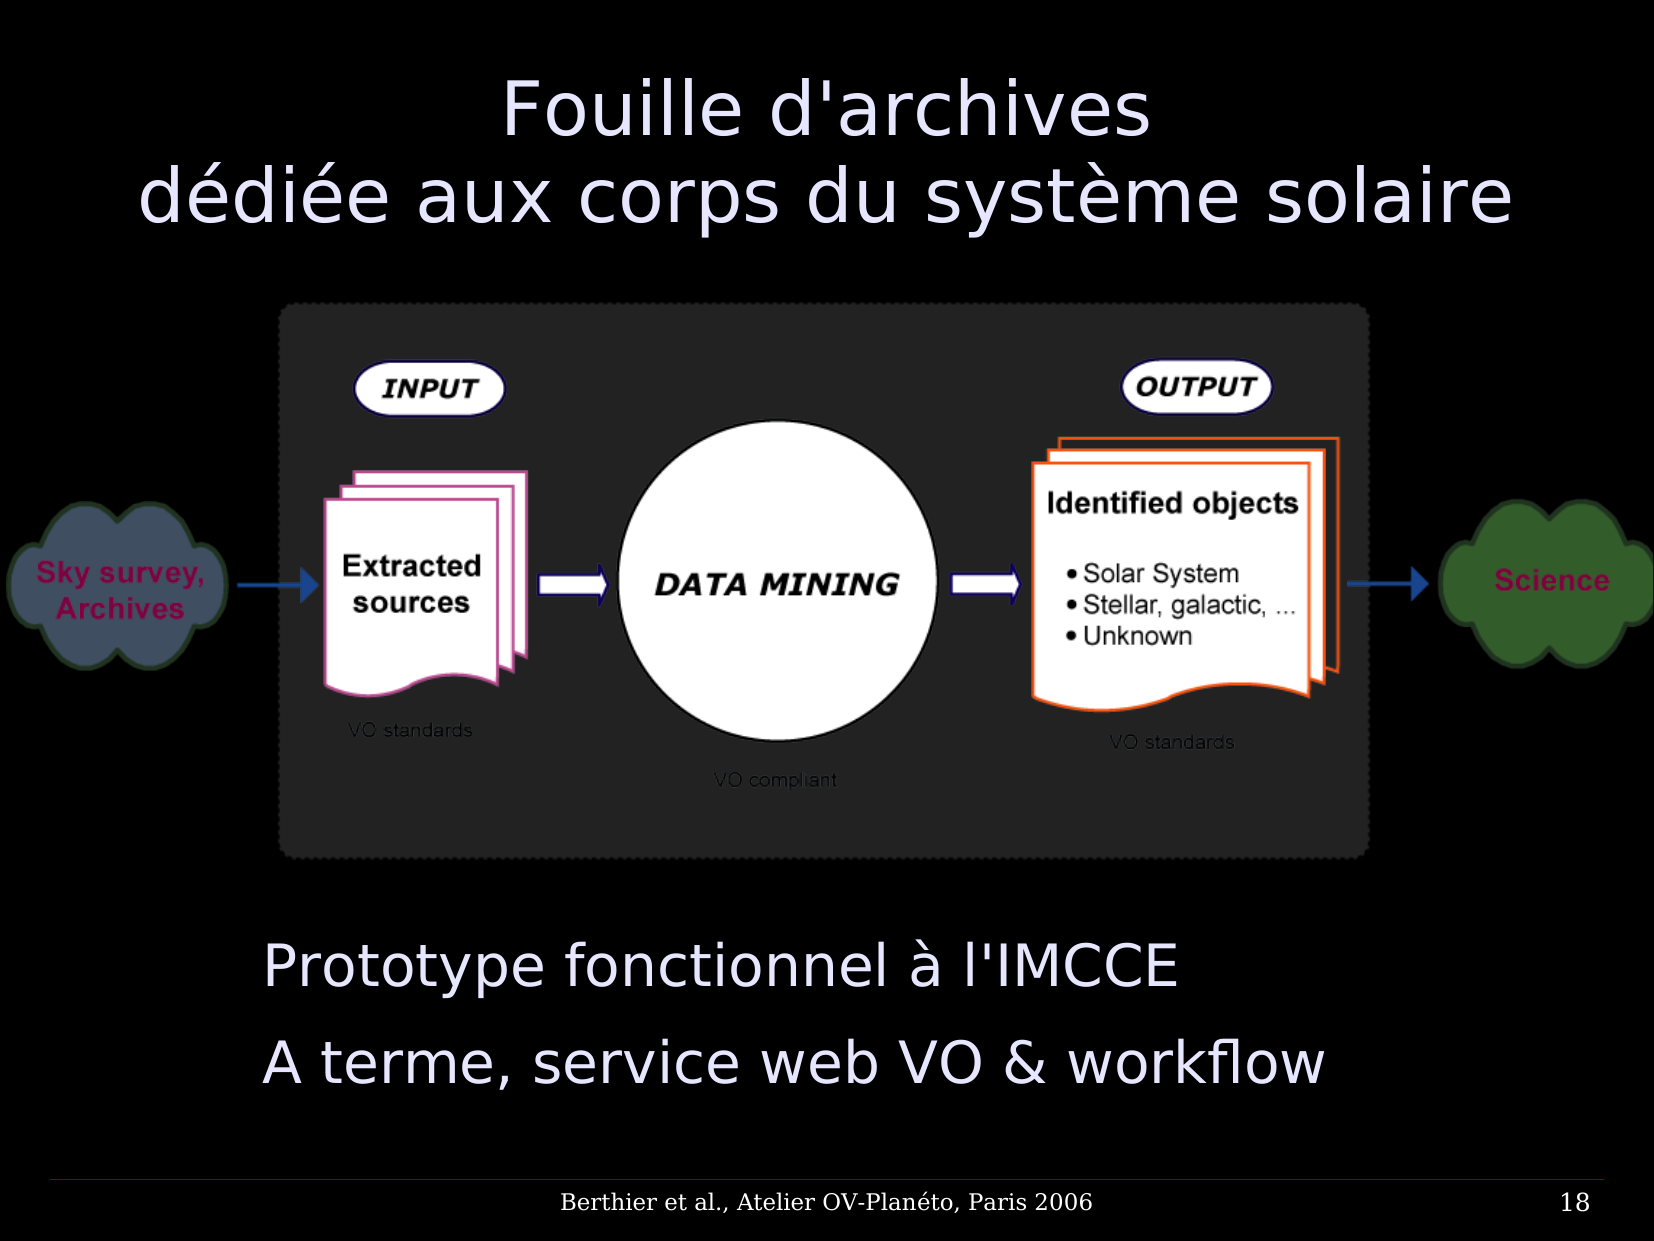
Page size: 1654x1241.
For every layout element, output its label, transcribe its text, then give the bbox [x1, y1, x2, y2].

title Fouille d'archives dédiée aux corps du système solaire [82, 49, 1571, 257]
picture [6, 302, 1654, 860]
list Prototype fonctionnel à l'IMCCE A terme, service web VO & workflow [244, 932, 1527, 1128]
